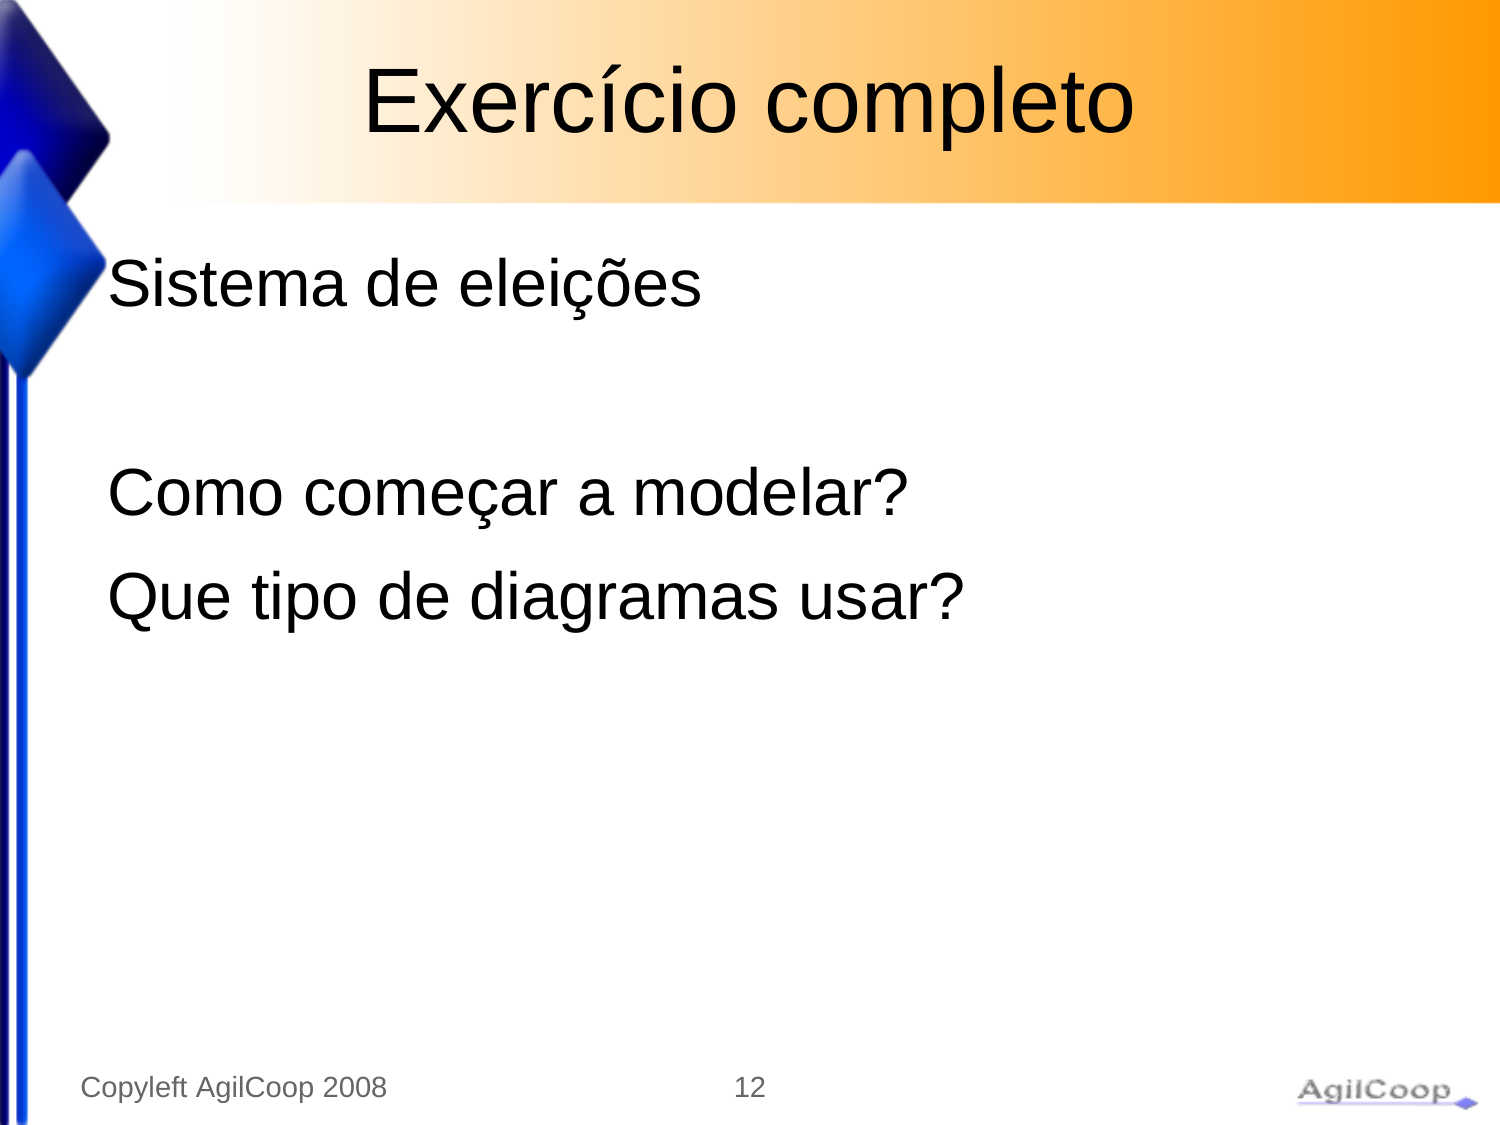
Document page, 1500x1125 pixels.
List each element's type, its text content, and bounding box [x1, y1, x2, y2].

picture [0, 0, 1500, 1125]
title Exercício completo [75, 7, 1425, 196]
list Sistema de eleições Como começar a modelar? Que tipo de diagramas usar? [107, 246, 1458, 1018]
